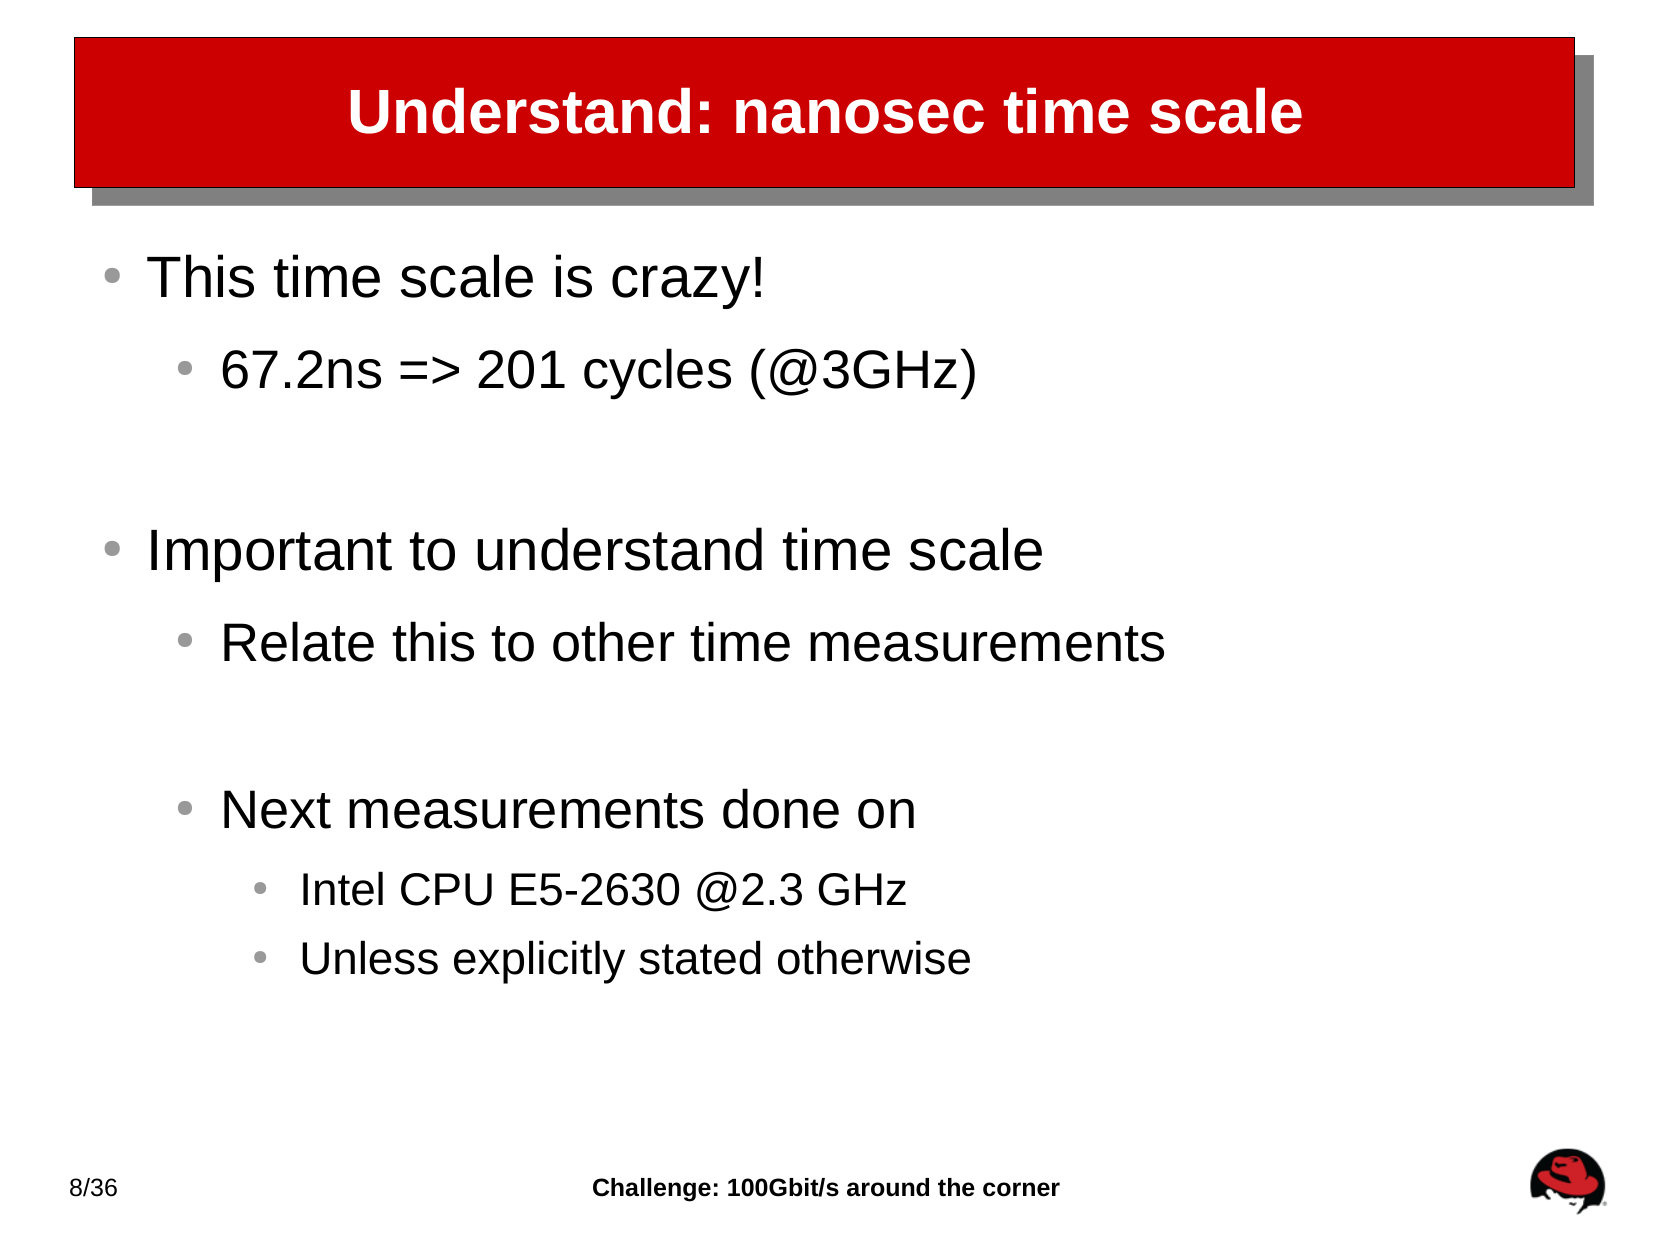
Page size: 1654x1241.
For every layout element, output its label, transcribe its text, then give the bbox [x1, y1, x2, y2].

list This time scale is crazy! 67.2ns => 201 cycles (@3GHz) Important to understand time scale Relate this to other time measurements Next measurements done on Intel CPU E5-2630 @2.3 GHz Unless explicitly stated otherwise [86, 244, 1575, 1081]
title Understand: nanosec time scale [82, 37, 1571, 188]
picture [1529, 1146, 1613, 1224]
